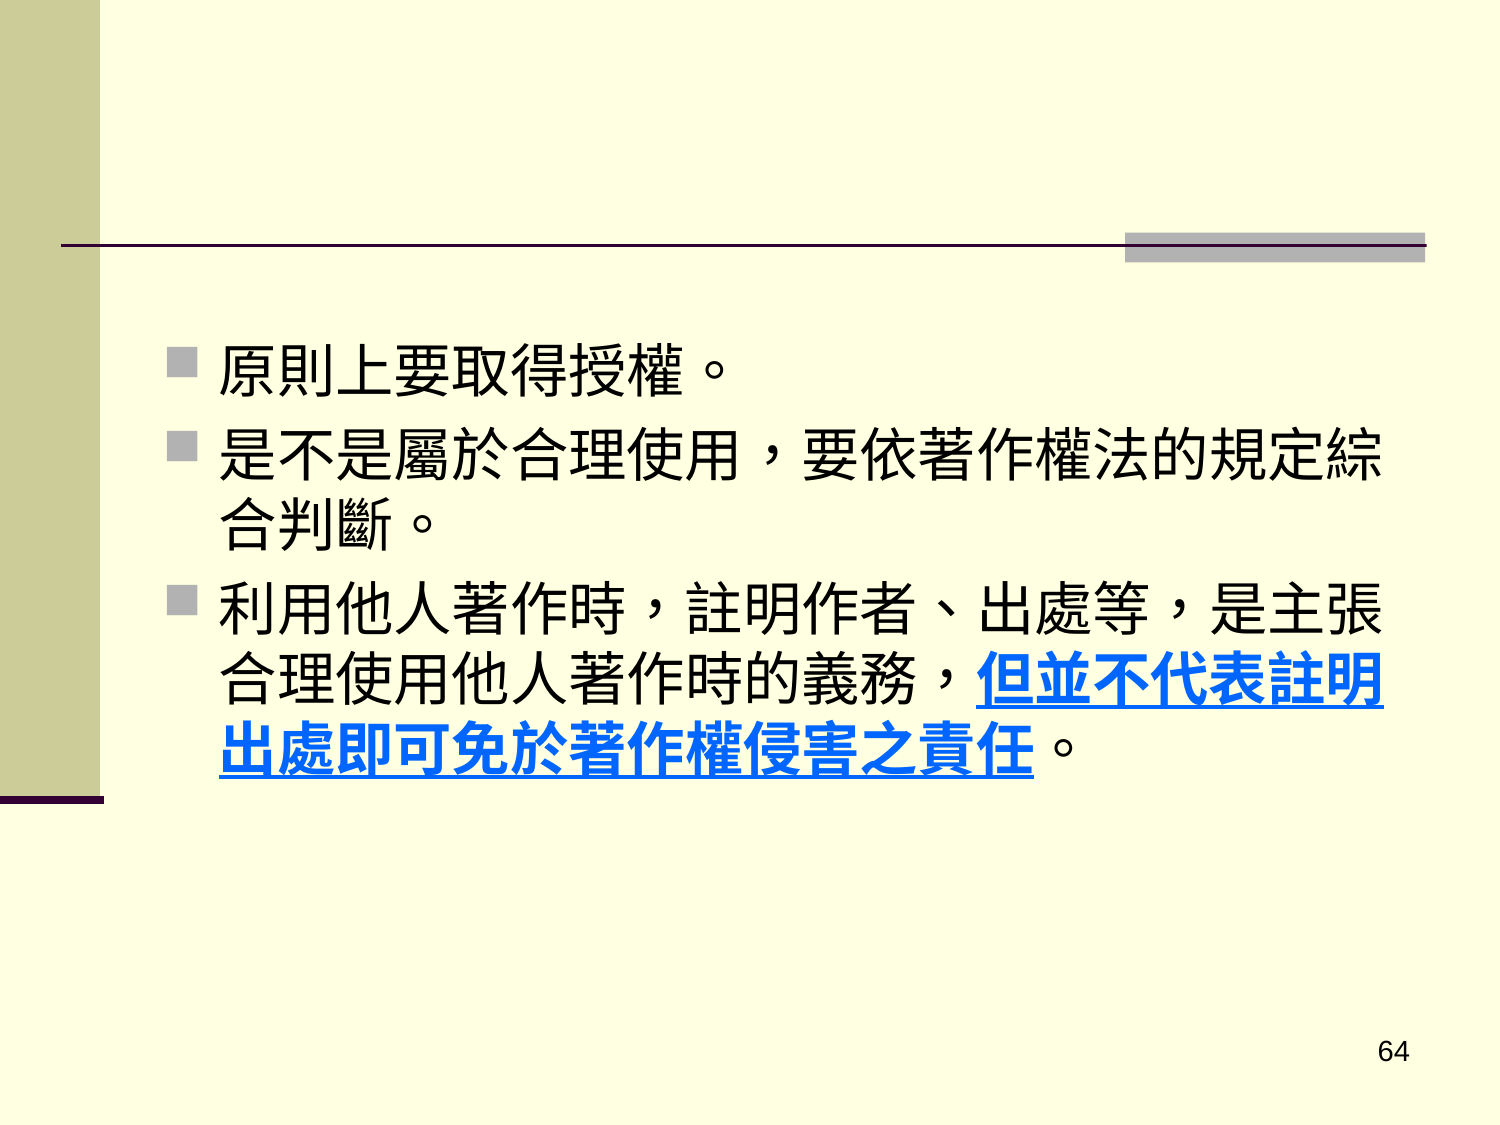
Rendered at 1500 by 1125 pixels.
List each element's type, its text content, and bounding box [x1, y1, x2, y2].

text_box <編號> [1074, 1024, 1426, 1103]
list 原則上要取得授權。 是不是屬於合理使用，要依著作權法的規定綜合判斷。 利用他人著作時，註明作者、出處等，是主張合理使用他人著作時的義務，但並不代表註明出處即可免於著作權侵害之責任。 [147, 326, 1426, 1005]
